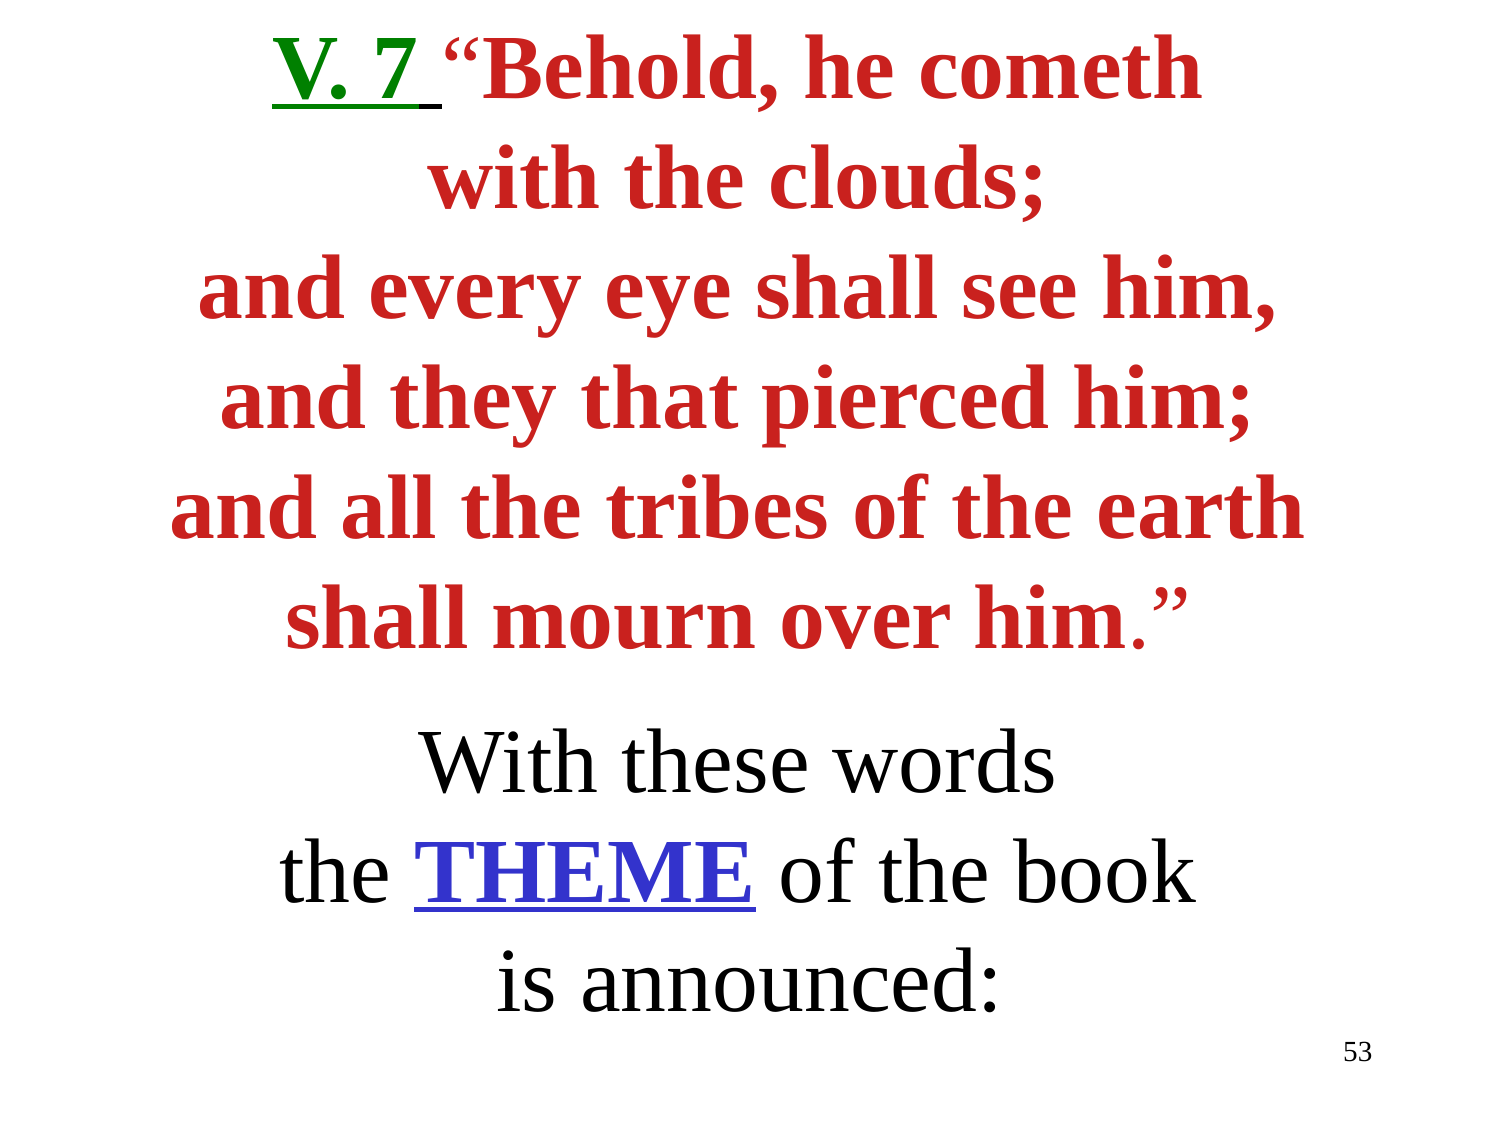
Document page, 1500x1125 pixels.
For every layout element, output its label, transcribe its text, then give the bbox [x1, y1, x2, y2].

text_box <number> [1074, 1038, 1388, 1100]
text_box V. 7 “Behold, he cometh with the clouds; and every eye shall see him, and they that pierced him; and all the tribes of the earth shall mourn over him.” With these words the THEME of the book is announced: [0, 0, 1500, 1038]
